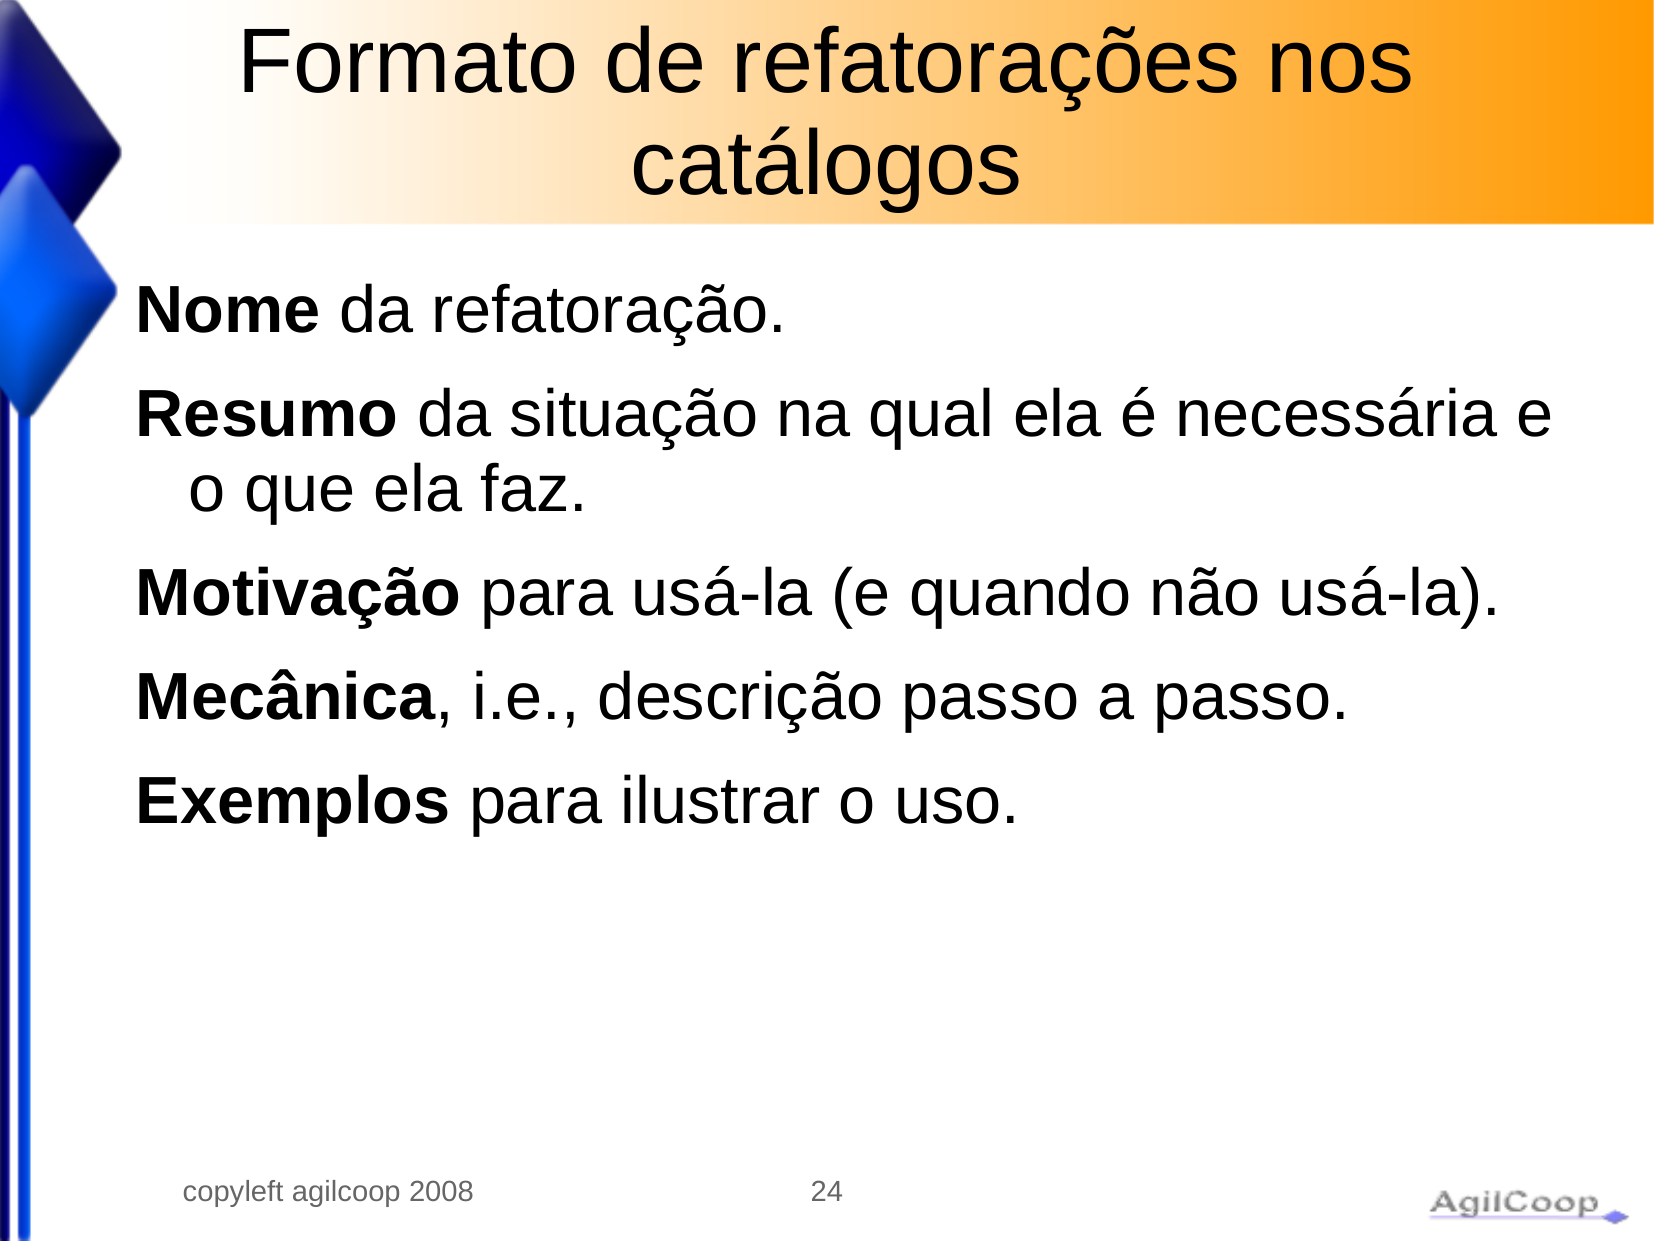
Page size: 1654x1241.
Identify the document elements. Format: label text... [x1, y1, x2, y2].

picture [0, 0, 1654, 1241]
title Formato de refatorações nos catálogos [82, 8, 1571, 215]
list Nome da refatoração. Resumo da situação na qual ela é necessária e o que ela faz. Motivação para usá-la (e quando não usá-la). Mecânica, i.e., descrição passo a passo. Exemplos para ilustrar o uso. [118, 271, 1607, 1123]
